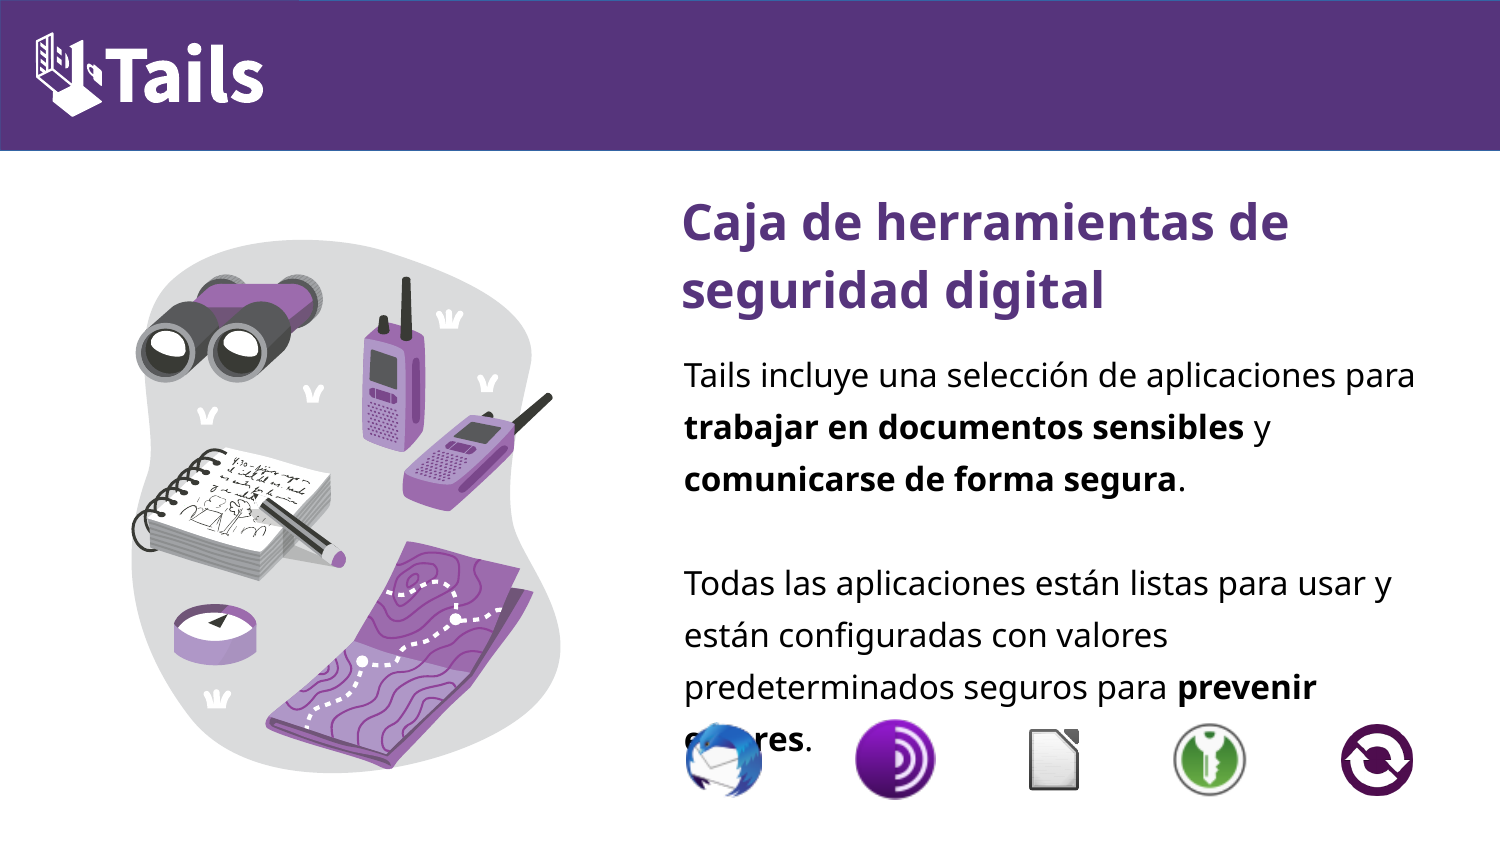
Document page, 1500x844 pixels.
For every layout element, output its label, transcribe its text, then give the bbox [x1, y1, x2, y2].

text_box Tails incluye una selección de aplicaciones para trabajar en documentos sensibles y comunicarse de forma segura. Todas las aplicaciones están listas para usar y están configuradas con valores predeterminados seguros para prevenir errores. [669, 337, 1457, 689]
picture [1029, 728, 1080, 791]
picture [855, 719, 936, 800]
picture [686, 722, 762, 798]
picture [92, 232, 574, 782]
picture [1341, 724, 1413, 796]
title Caja de herramientas de seguridad digital [680, 192, 1426, 319]
picture [1172, 722, 1248, 798]
